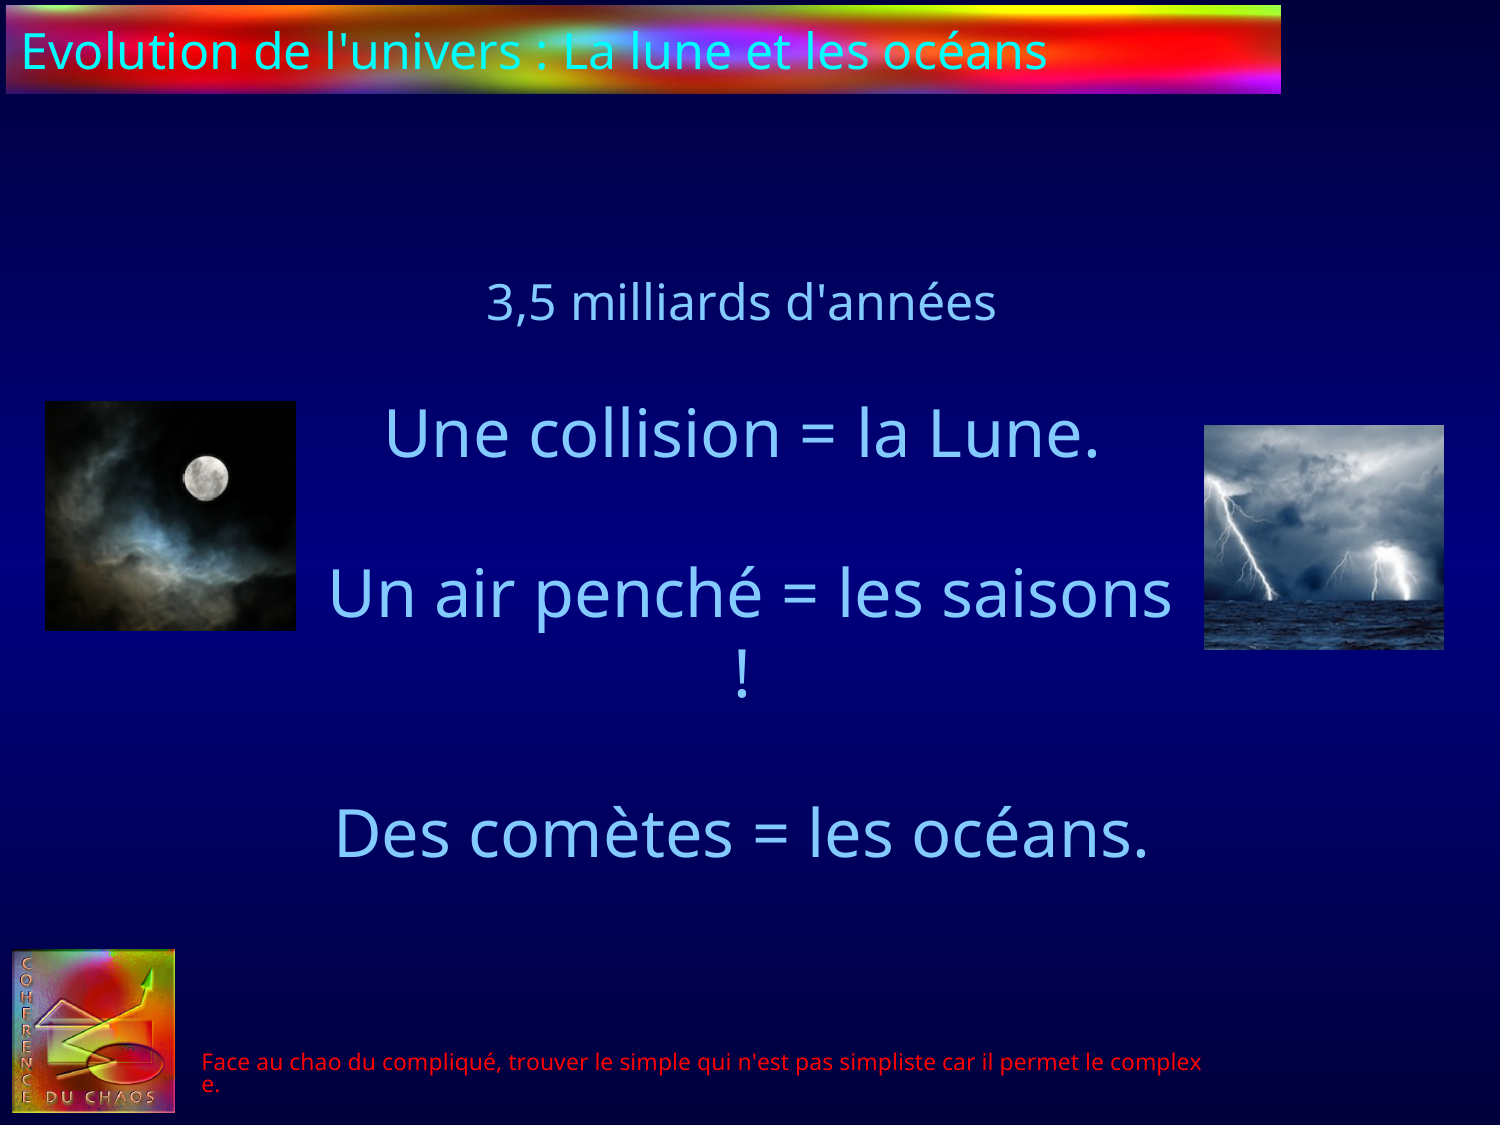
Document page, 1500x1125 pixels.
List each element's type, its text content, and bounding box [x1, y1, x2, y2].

picture [1200, 425, 1444, 650]
picture [12, 949, 175, 1113]
title Evolution de l'univers : La lune et les océans [5, 5, 1281, 94]
text_box 3,5 milliards d'années Une collision = la Lune. Un air penché = les saisons ! Des comètes = les océans. [295, 263, 1201, 880]
picture [45, 401, 296, 631]
